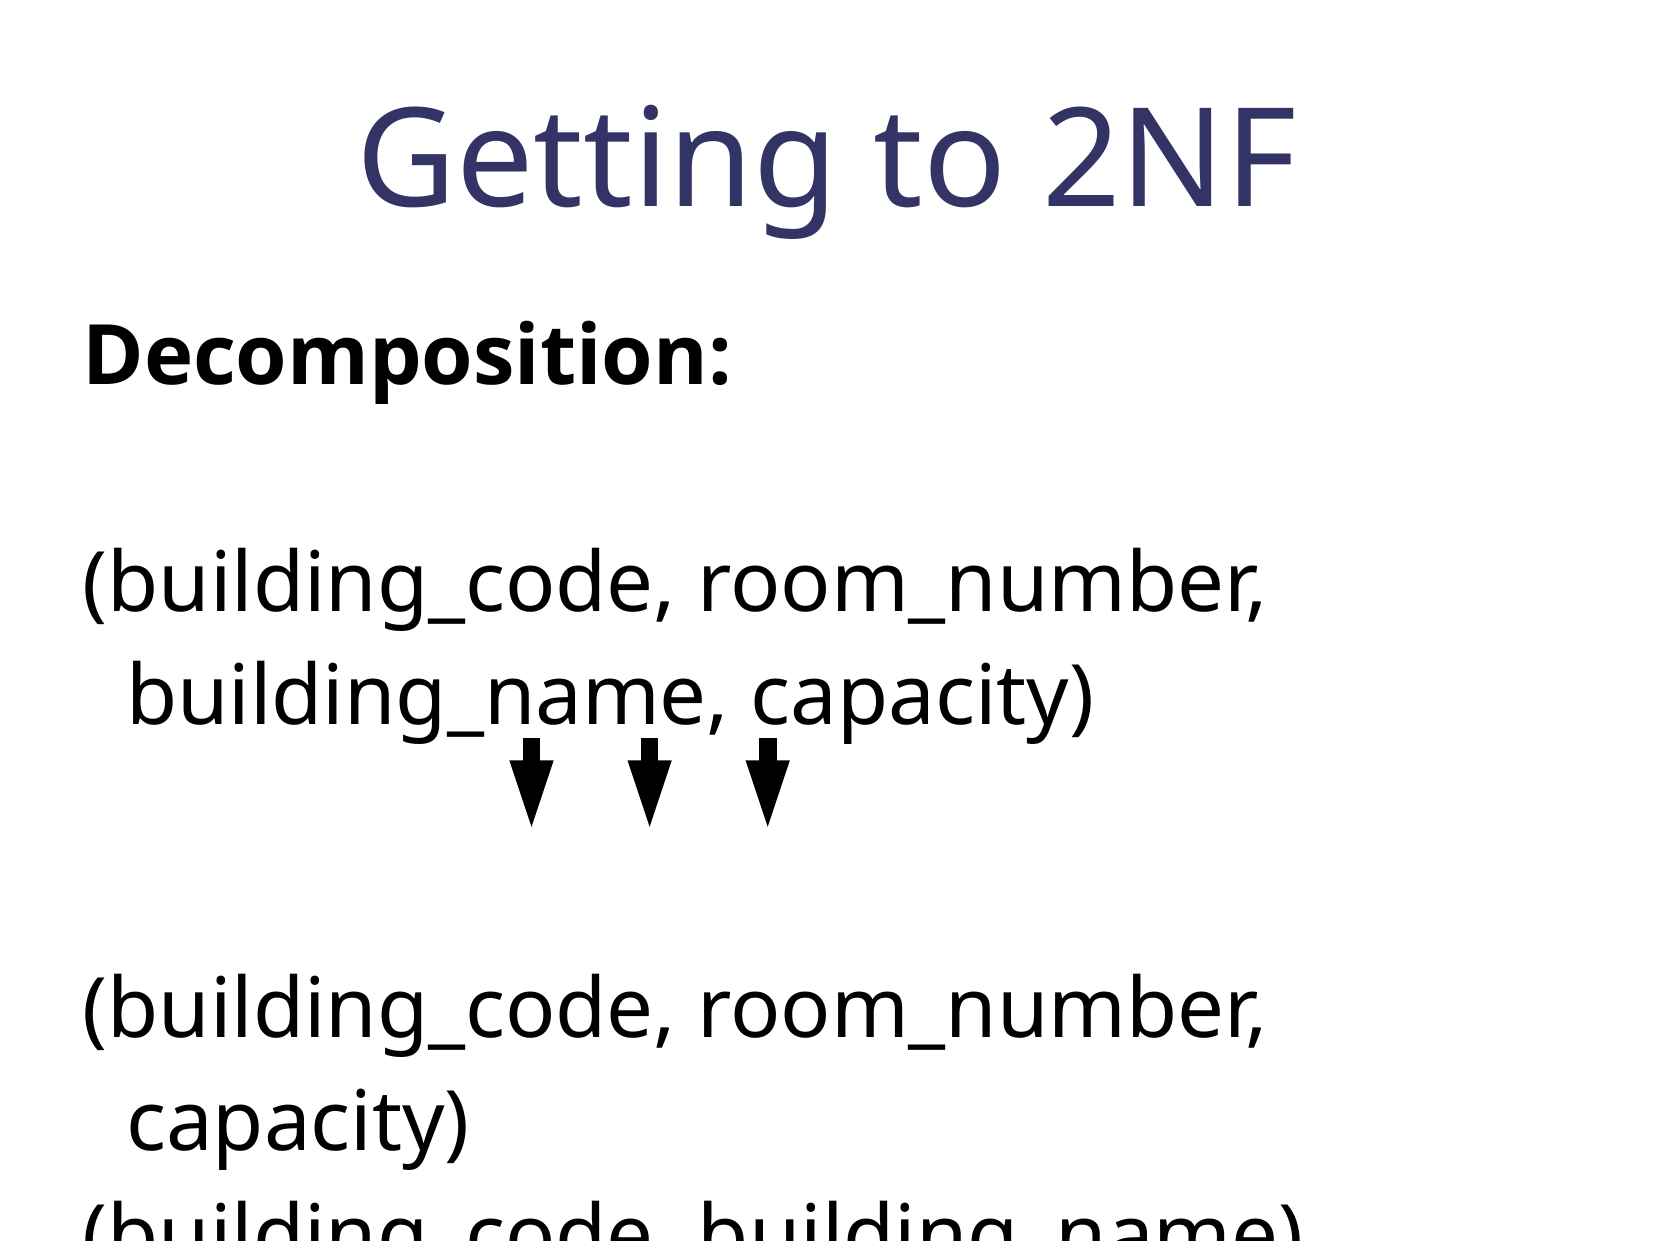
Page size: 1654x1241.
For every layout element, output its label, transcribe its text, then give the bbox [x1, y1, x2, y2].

subtitle Decomposition: (building_code, room_number, building_name, capacity) (building_code, room_number, capacity) (building_code, building_name) [82, 295, 1571, 1182]
title Getting to 2NF [82, 49, 1571, 257]
